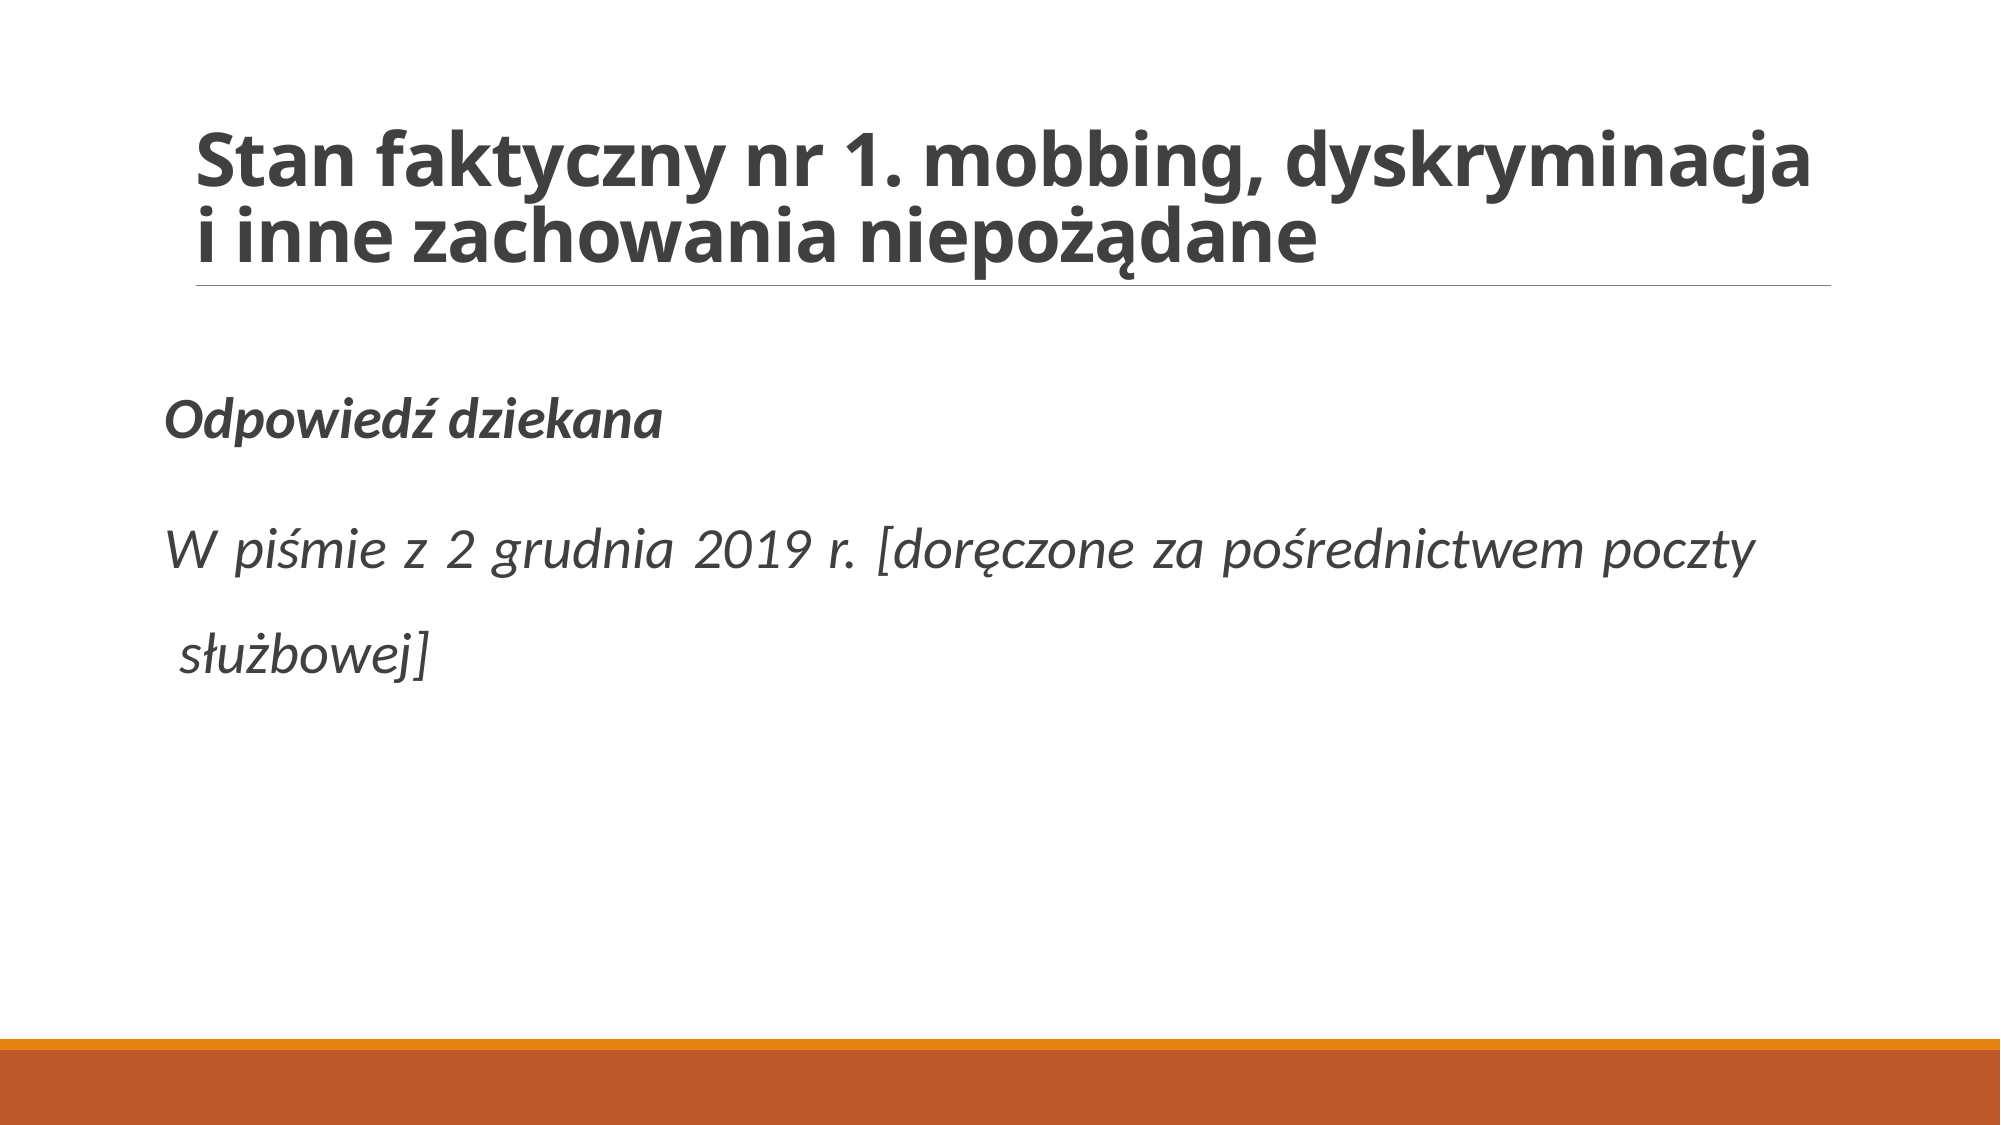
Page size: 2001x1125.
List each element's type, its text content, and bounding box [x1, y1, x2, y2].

list Odpowiedź dziekana W piśmie z 2 grudnia 2019 r. [doręczone za pośrednictwem poczty służbowej] [149, 338, 1850, 1109]
title Stan faktyczny nr 1. mobbing, dyskryminacja i inne zachowania niepożądane [180, 47, 1831, 286]
